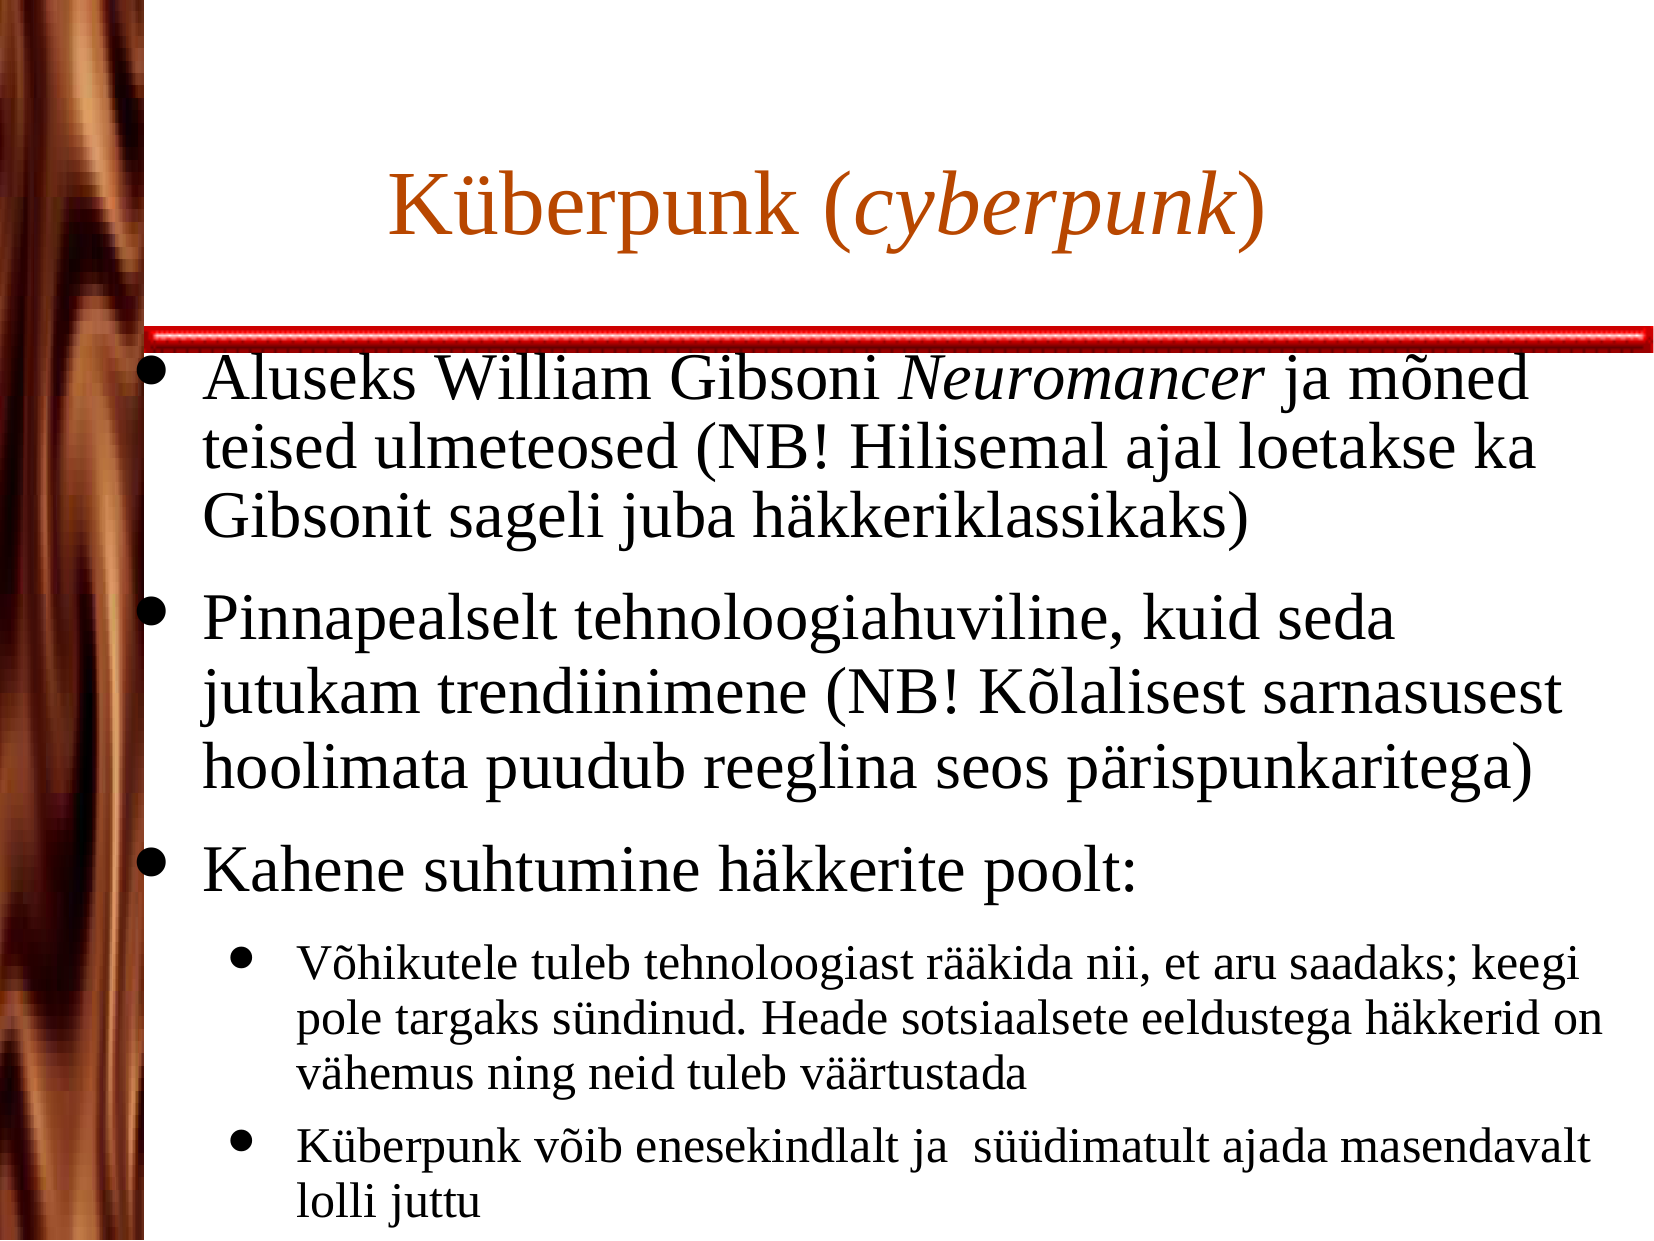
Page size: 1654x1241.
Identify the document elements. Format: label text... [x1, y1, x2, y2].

list Aluseks William Gibsoni Neuromancer ja mõned teised ulmeteosed (NB! Hilisemal ajal loetakse ka Gibsonit sageli juba häkkeriklassikaks) Pinnapealselt tehnoloogiahuviline, kuid seda jutukam trendiinimene (NB! Kõlalisest sarnasusest hoolimata puudub reeglina seos pärispunkaritega) Kahene suhtumine häkkerite poolt: Võhikutele tuleb tehnoloogiast rääkida nii, et aru saadaks; keegi pole targaks sündinud. Heade sotsiaalsete eeldustega häkkerid on vähemus ning neid tuleb väärtustada Küberpunk võib enesekindlalt ja süüdimatult ajada masendavalt lolli juttu [121, 344, 1625, 1237]
title Küberpunk (cyberpunk) [121, 102, 1534, 310]
picture [0, 0, 1654, 1240]
